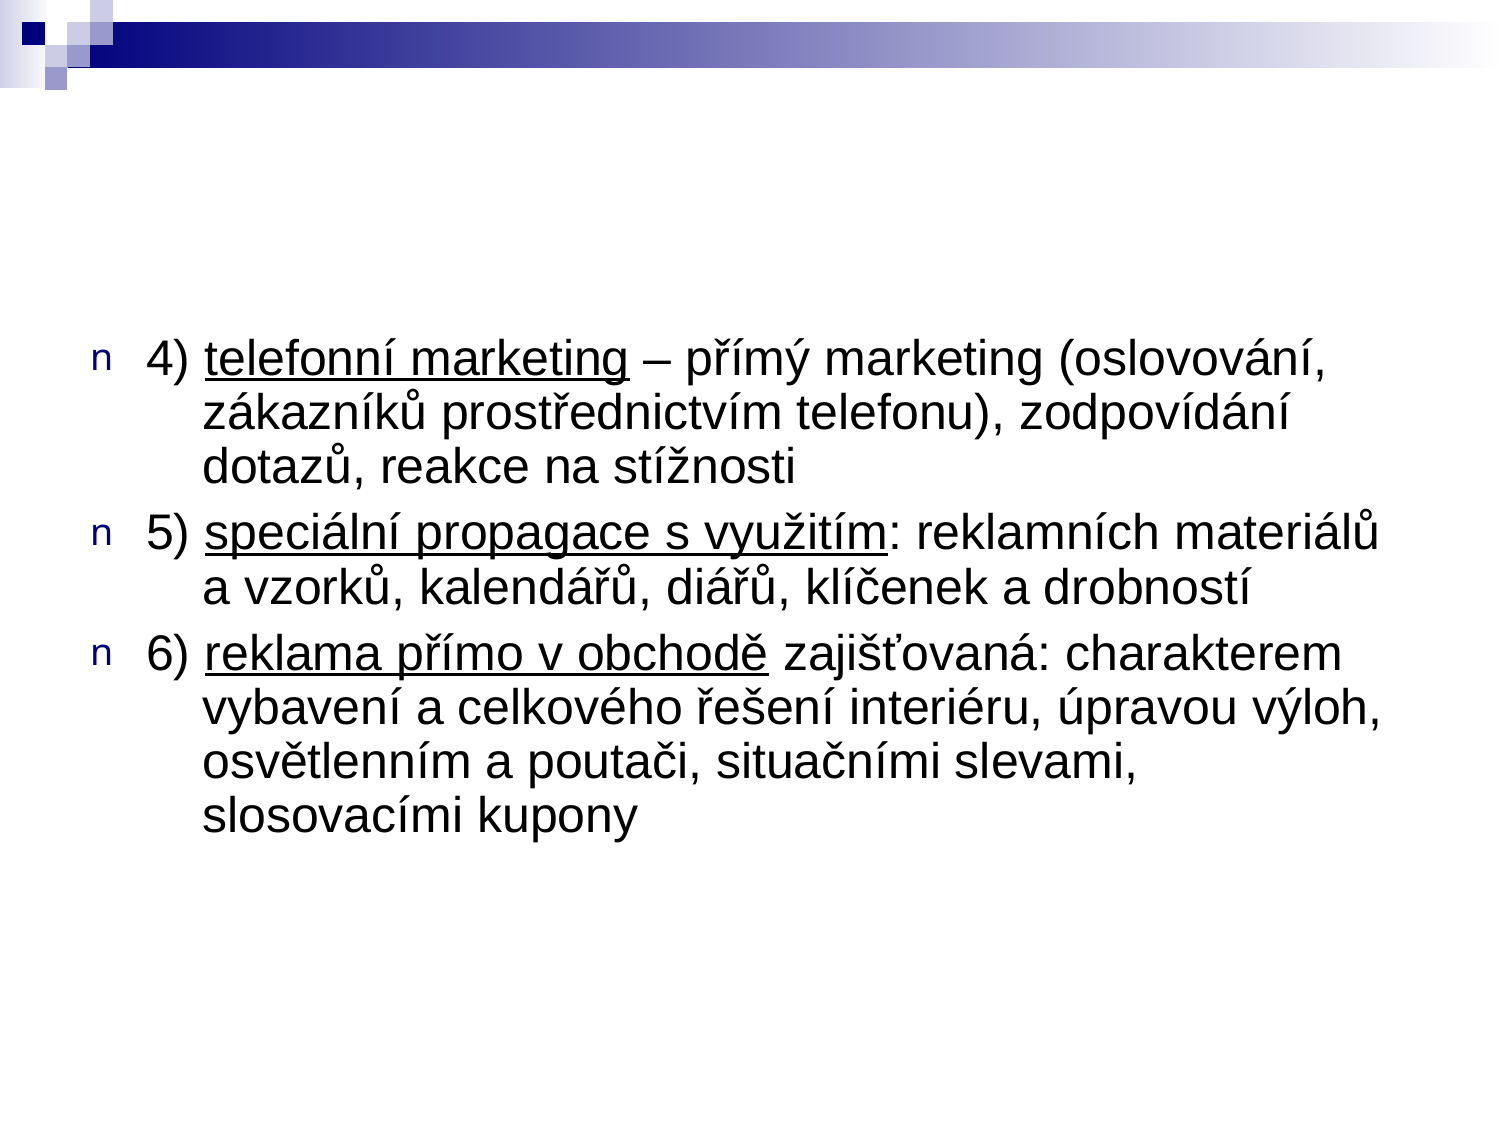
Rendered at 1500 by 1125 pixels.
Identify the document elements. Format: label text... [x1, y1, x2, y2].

list 4) telefonní marketing – přímý marketing (oslovování, zákazníků prostřednictvím telefonu), zodpovídání dotazů, reakce na stížnosti 5) speciální propagace s využitím: reklamních materiálů a vzorků, kalendářů, diářů, klíčenek a drobností 6) reklama přímo v obchodě zajišťovaná: charakterem vybavení a celkového řešení interiéru, úpravou výloh, osvětlenním a poutači, situačními slevami, slosovacími kupony [75, 324, 1426, 963]
